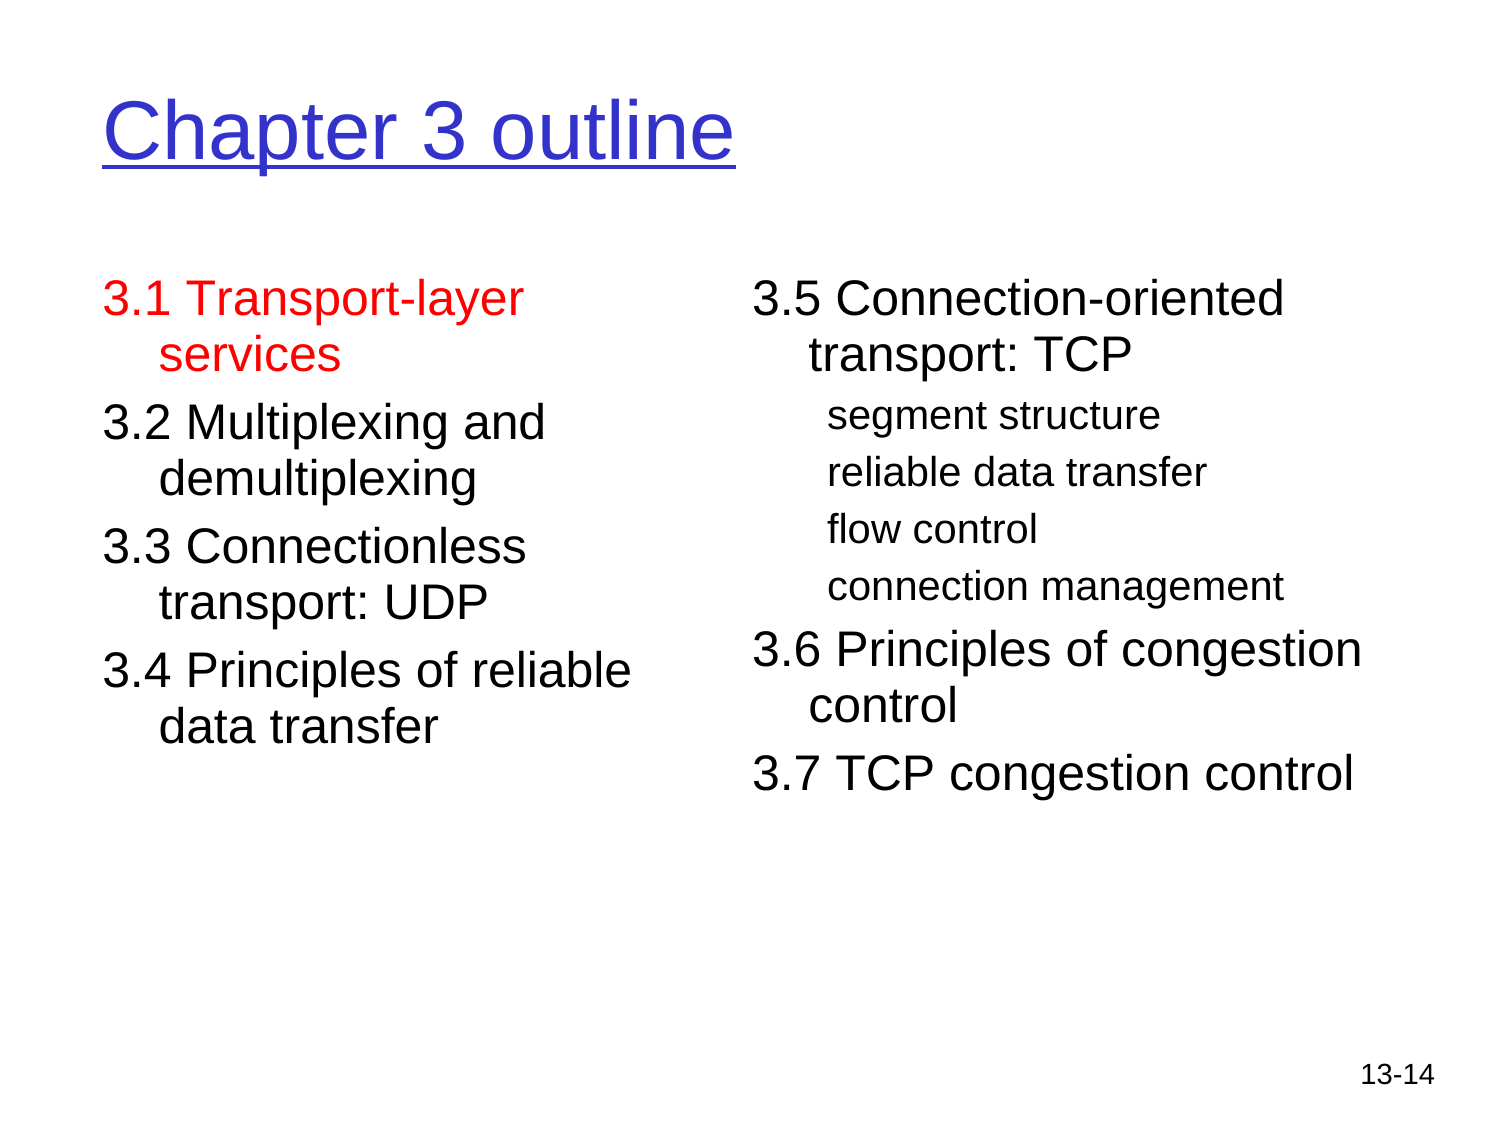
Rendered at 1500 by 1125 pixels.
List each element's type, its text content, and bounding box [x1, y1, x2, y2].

list 3.5 Connection-oriented transport: TCP segment structure reliable data transfer flow control connection management 3.6 Principles of congestion control 3.7 TCP congestion control [737, 262, 1403, 1026]
title Chapter 3 outline [87, 37, 1363, 225]
list 3.1 Transport-layer services 3.2 Multiplexing and demultiplexing 3.3 Connectionless transport: UDP 3.4 Principles of reliable data transfer [87, 262, 713, 1026]
